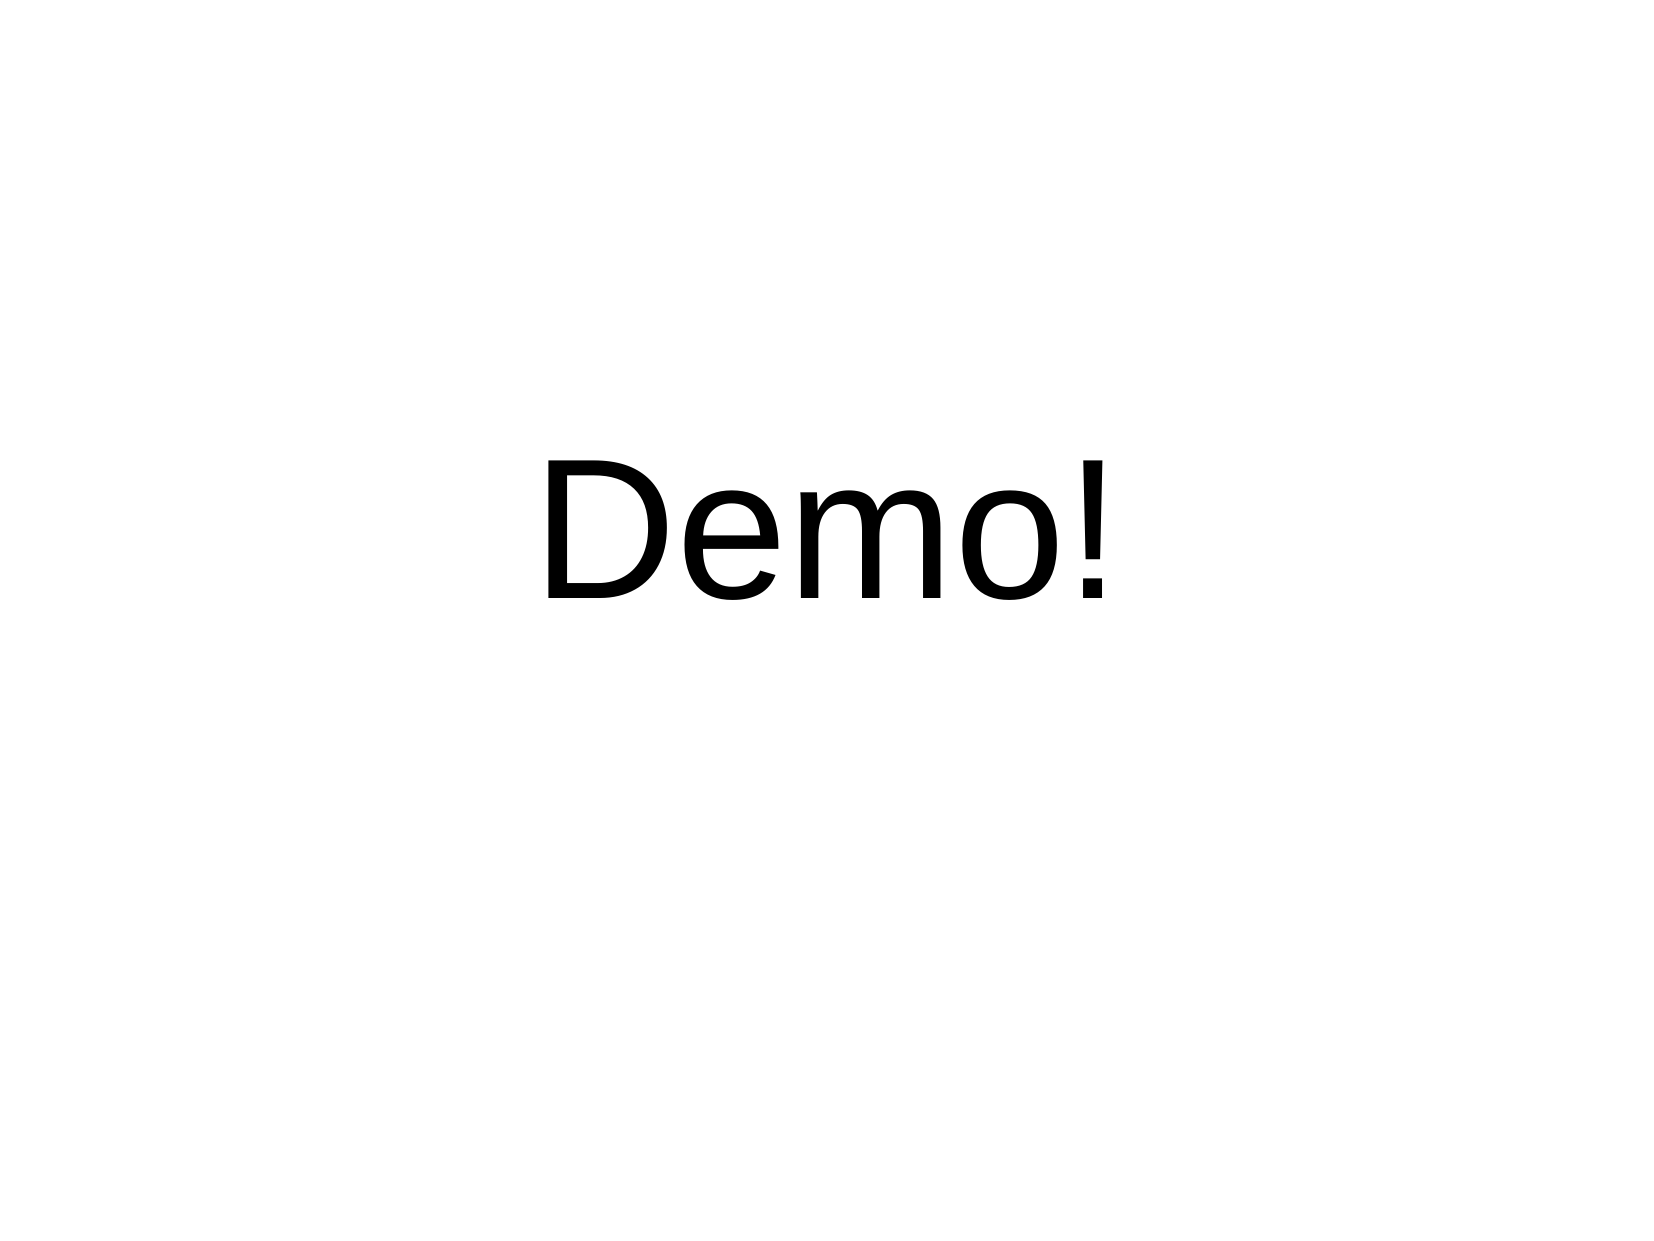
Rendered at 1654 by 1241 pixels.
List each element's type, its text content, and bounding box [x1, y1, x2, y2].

subtitle Demo! [82, 49, 1571, 1010]
